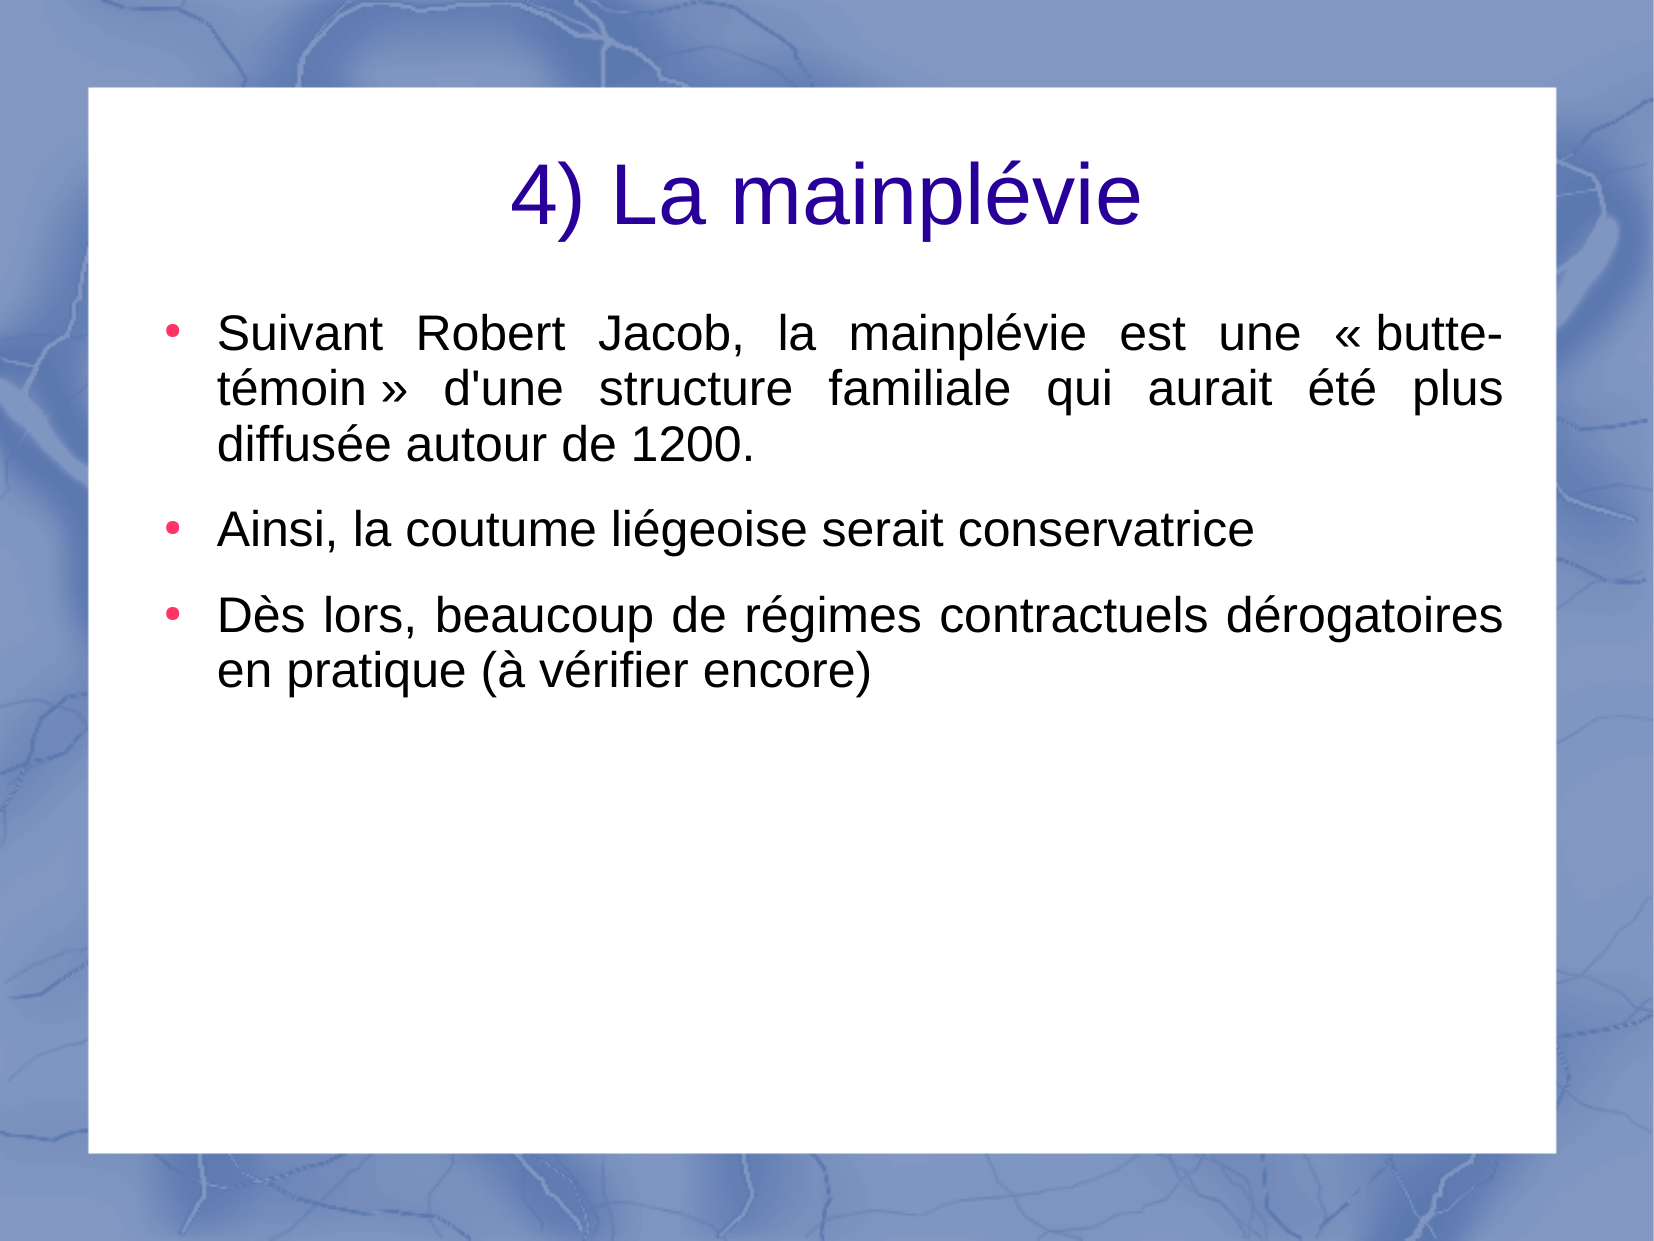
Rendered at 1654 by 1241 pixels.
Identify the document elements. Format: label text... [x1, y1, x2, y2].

list Suivant Robert Jacob, la mainplévie est une « butte-témoin » d'une structure familiale qui aurait été plus diffusée autour de 1200. Ainsi, la coutume liégeoise serait conservatrice Dès lors, beaucoup de régimes contractuels dérogatoires en pratique (à vérifier encore) [146, 304, 1505, 1025]
picture [0, 0, 1654, 1241]
title 4) La mainplévie [118, 90, 1536, 298]
